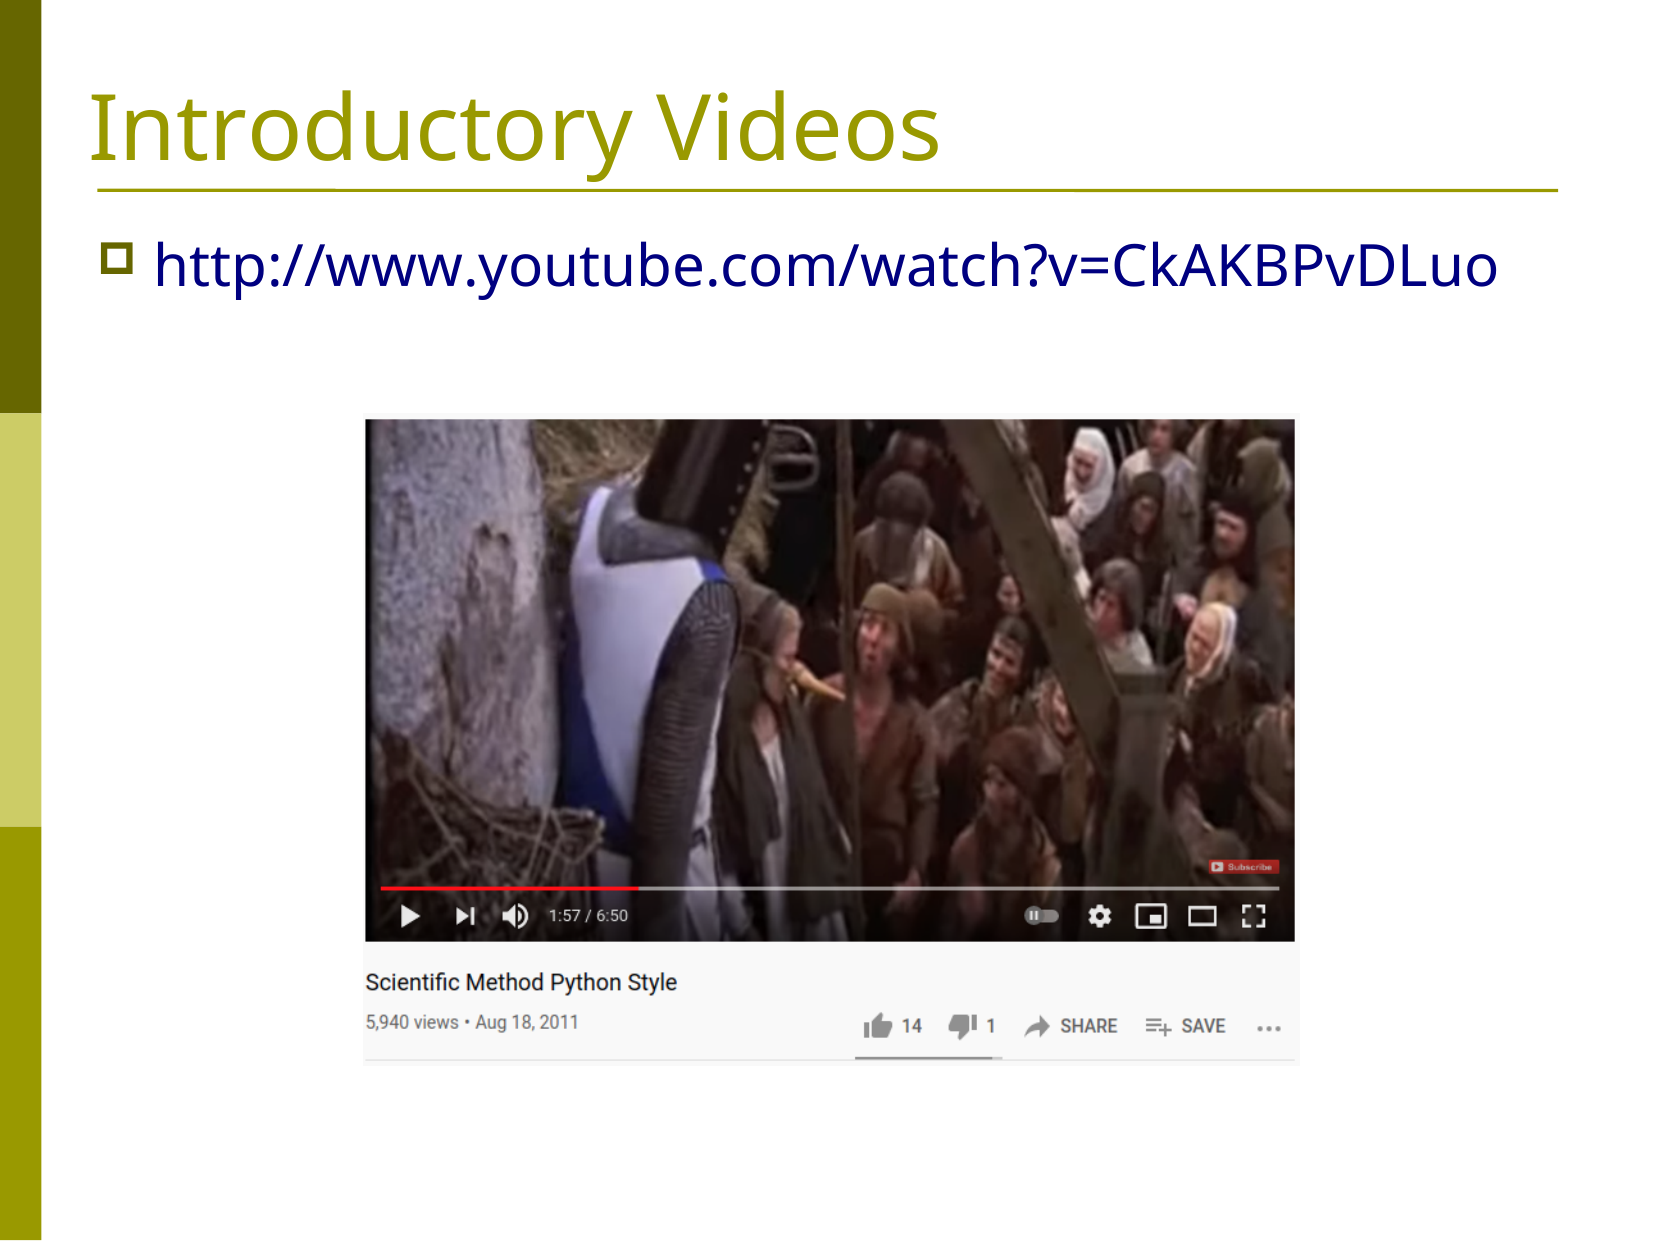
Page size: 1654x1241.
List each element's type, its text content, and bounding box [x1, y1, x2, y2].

picture [363, 413, 1300, 1067]
list http://www.youtube.com/watch?v=CkAKBPvDLuo [82, 216, 1571, 1051]
title Introductory Videos [88, 43, 1577, 207]
